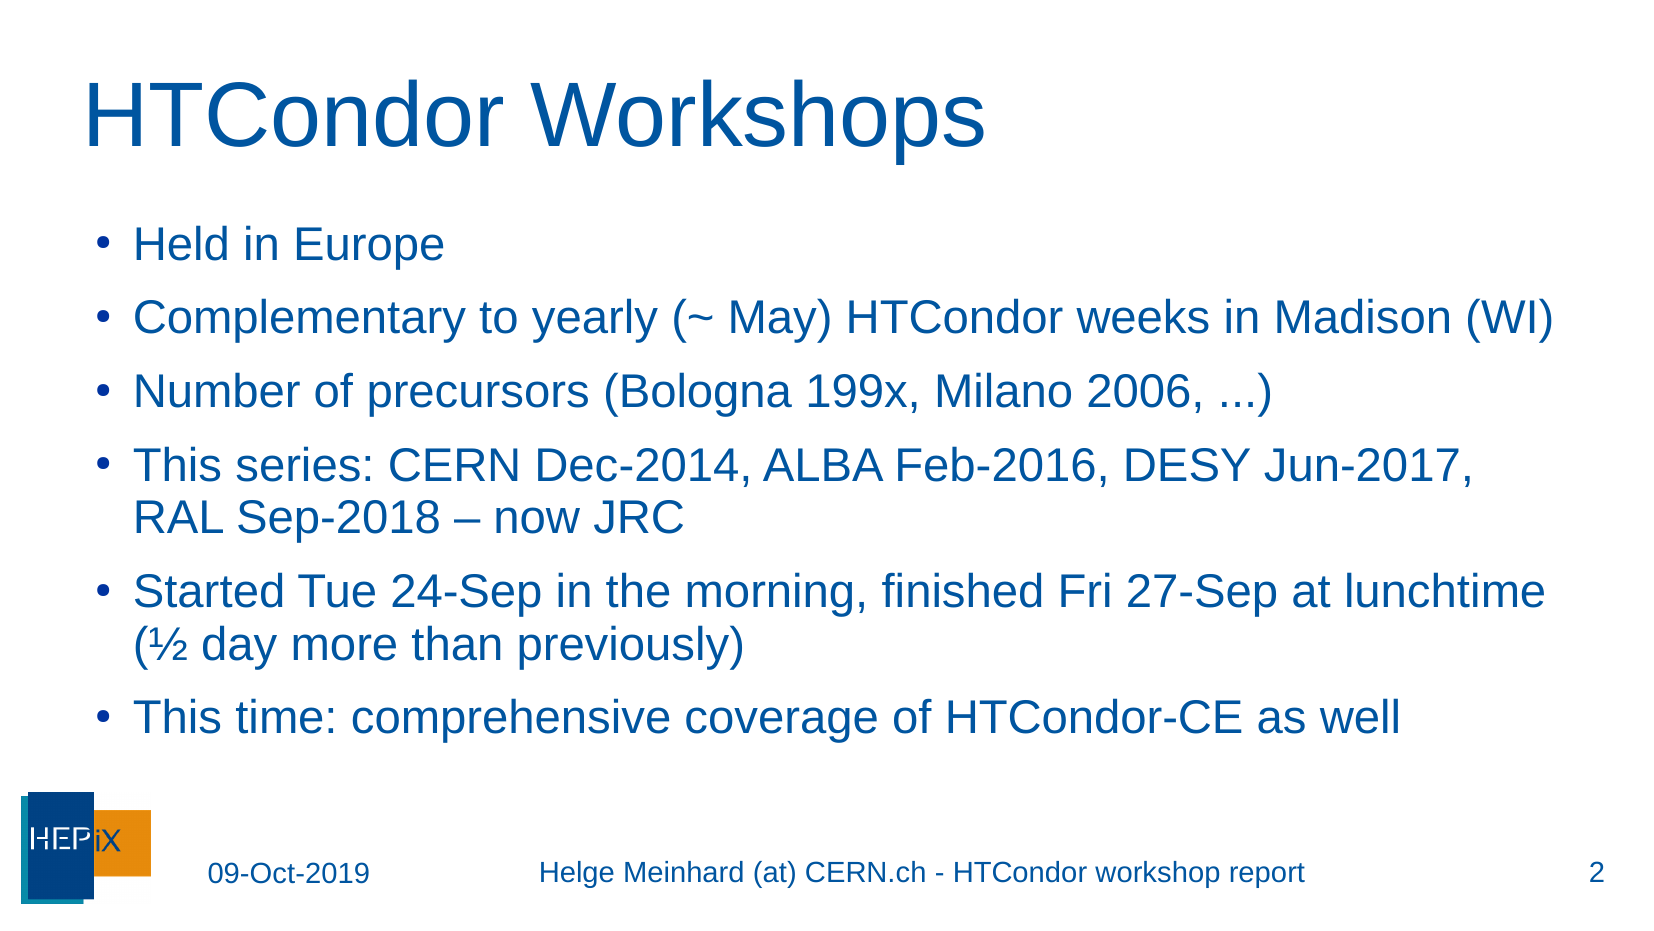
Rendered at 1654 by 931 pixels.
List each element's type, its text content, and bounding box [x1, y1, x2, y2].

list Held in Europe Complementary to yearly (~ May) HTCondor weeks in Madison (WI) Number of precursors (Bologna 199x, Milano 2006, ...) This series: CERN Dec-2014, ALBA Feb-2016, DESY Jun-2017, RAL Sep-2018 – now JRC Started Tue 24-Sep in the morning, finished Fri 27-Sep at lunchtime (½ day more than previously) This time: comprehensive coverage of HTCondor-CE as well [82, 217, 1571, 757]
title HTCondor Workshops [82, 37, 1571, 193]
picture [21, 792, 151, 904]
